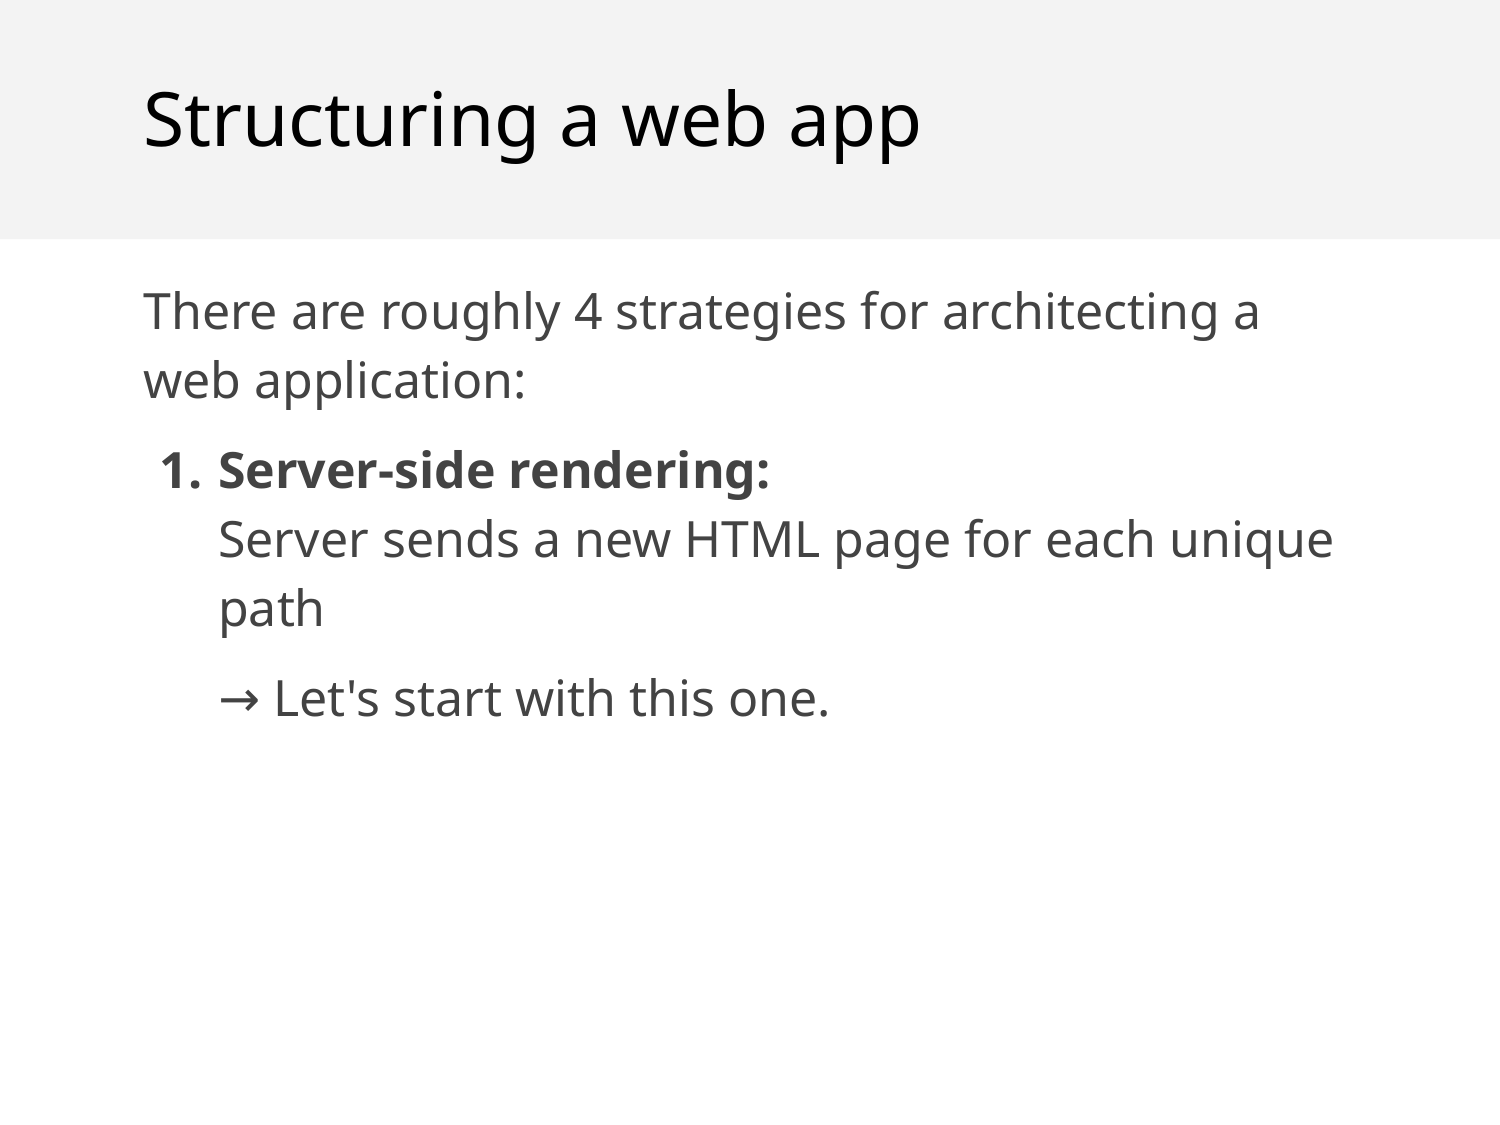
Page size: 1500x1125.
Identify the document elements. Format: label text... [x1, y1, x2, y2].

title Structuring a web app [128, 56, 1372, 183]
list There are roughly 4 strategies for architecting a web application: Server-side rendering: Server sends a new HTML page for each unique path → Let's start with this one. [128, 255, 1372, 1004]
